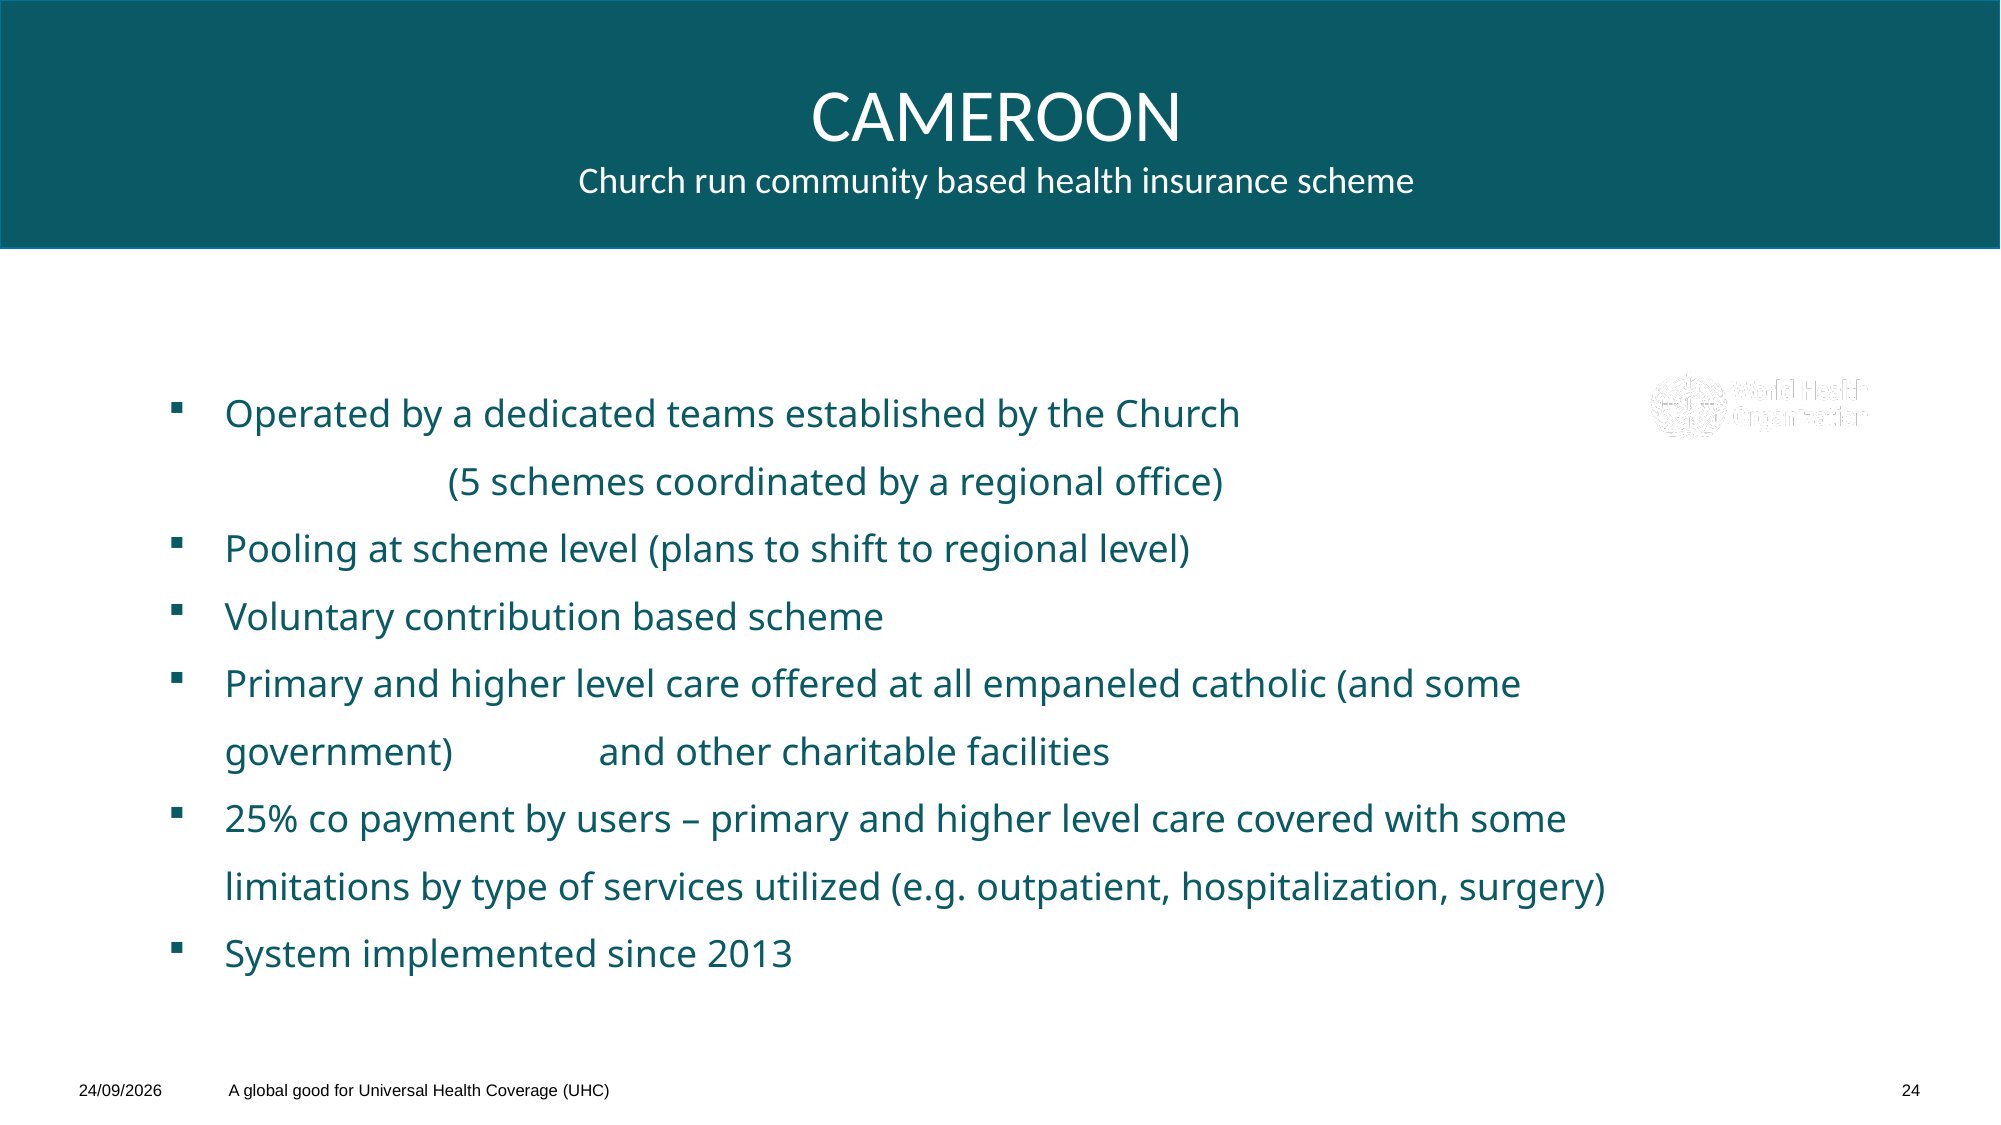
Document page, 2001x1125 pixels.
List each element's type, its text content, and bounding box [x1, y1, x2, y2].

text_box Operated by a dedicated teams established by the Church (5 schemes coordinated by a regional office) Pooling at scheme level (plans to shift to regional level) Voluntary contribution based scheme Primary and higher level care offered at all empaneled catholic (and some government) and other charitable facilities 25% co payment by users – primary and higher level care covered with some limitations by type of services utilized (e.g. outpatient, hospitalization, surgery) System implemented since 2013 [153, 360, 1716, 983]
text_box CAMEROON Church run community based health insurance scheme [78, 58, 1916, 299]
footer A global good for Universal Health Coverage (UHC) [228, 1079, 873, 1125]
picture [1596, 349, 1922, 463]
slide_number 29/06/2020 [78, 1079, 209, 1109]
slide_number <number> [1872, 1079, 1921, 1109]
text_box [0, 0, 2000, 249]
